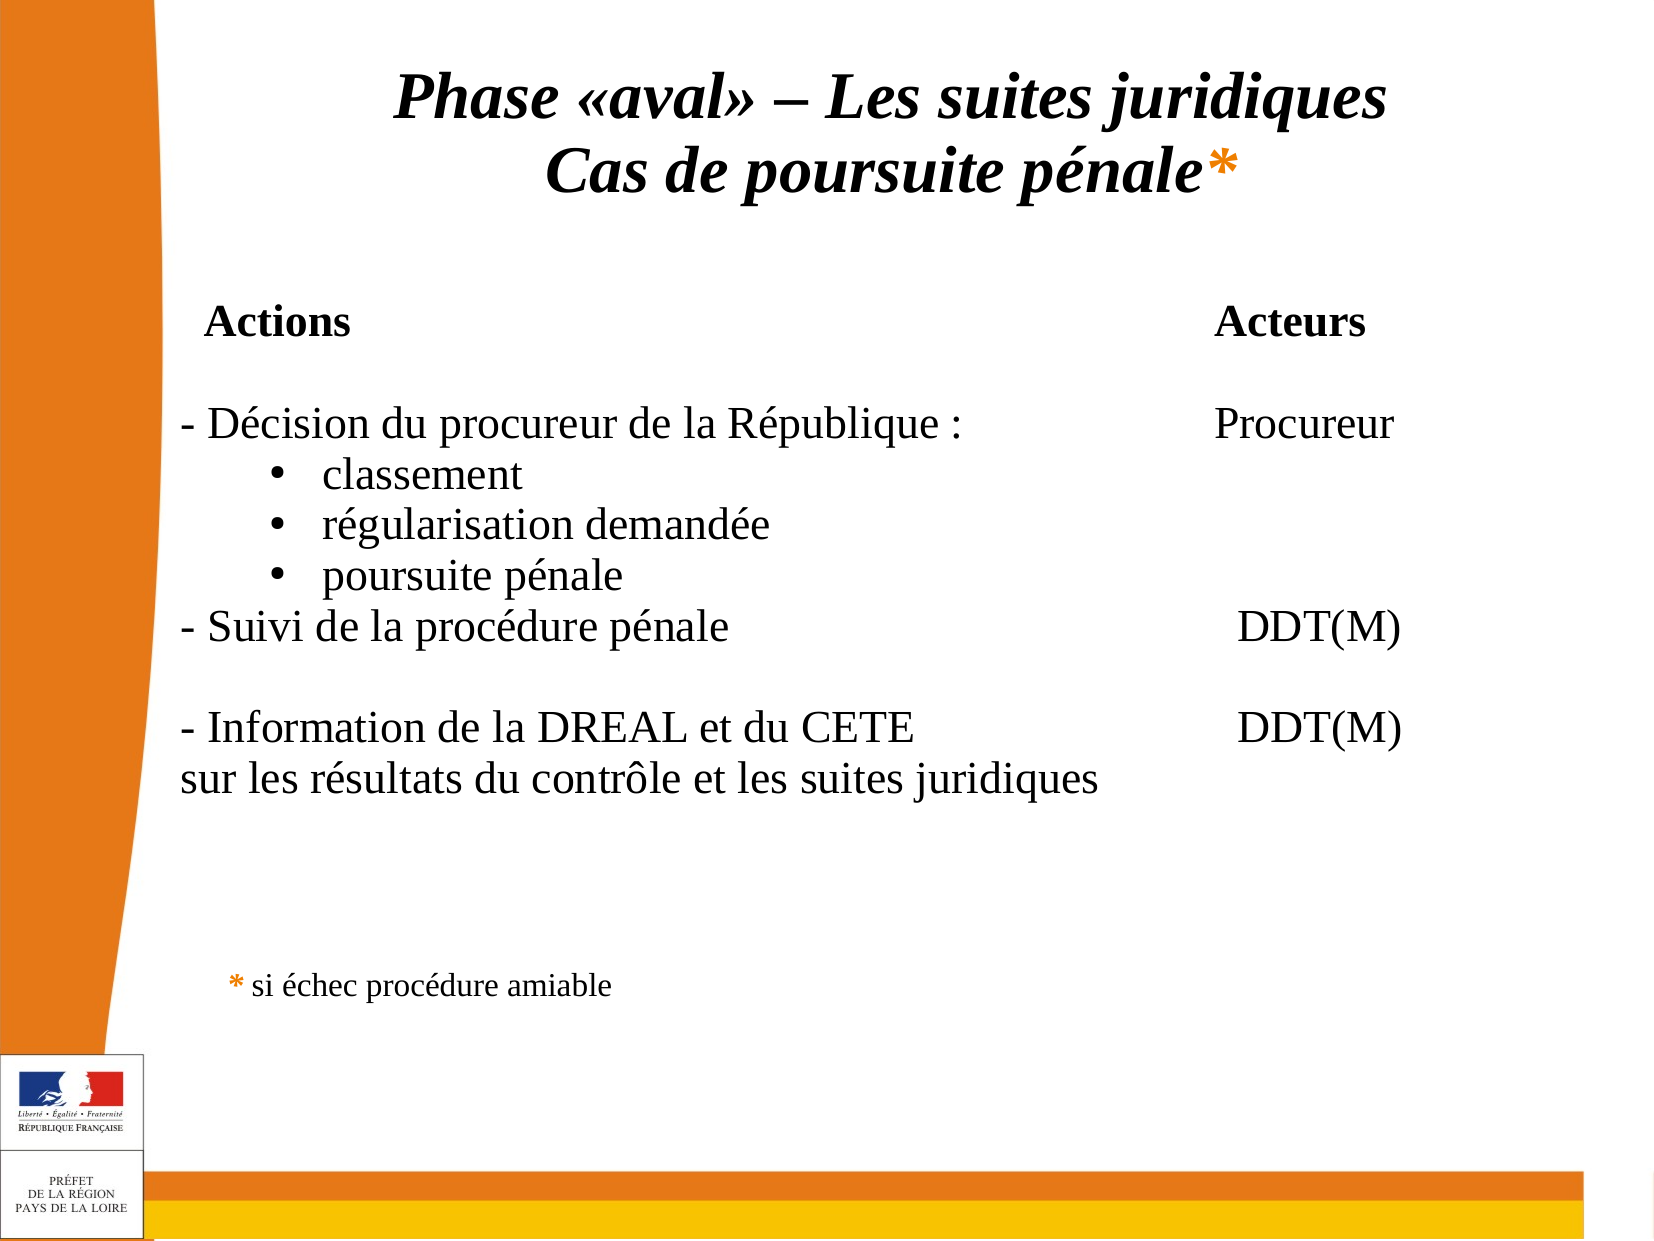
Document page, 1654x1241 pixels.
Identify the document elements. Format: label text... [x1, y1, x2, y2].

picture [0, 0, 1654, 1241]
title Phase «aval» – Les suites juridiques Cas de poursuite pénale* [147, 29, 1636, 237]
text_box Actions Acteurs - Décision du procureur de la République : Procureur classement régularisation demandée poursuite pénale - Suivi de la procédure pénale DDT(M) - Information de la DREAL et du CETE DDT(M) sur les résultats du contrôle et les suites juridiques * si échec procédure amiable si [166, 288, 1654, 1123]
